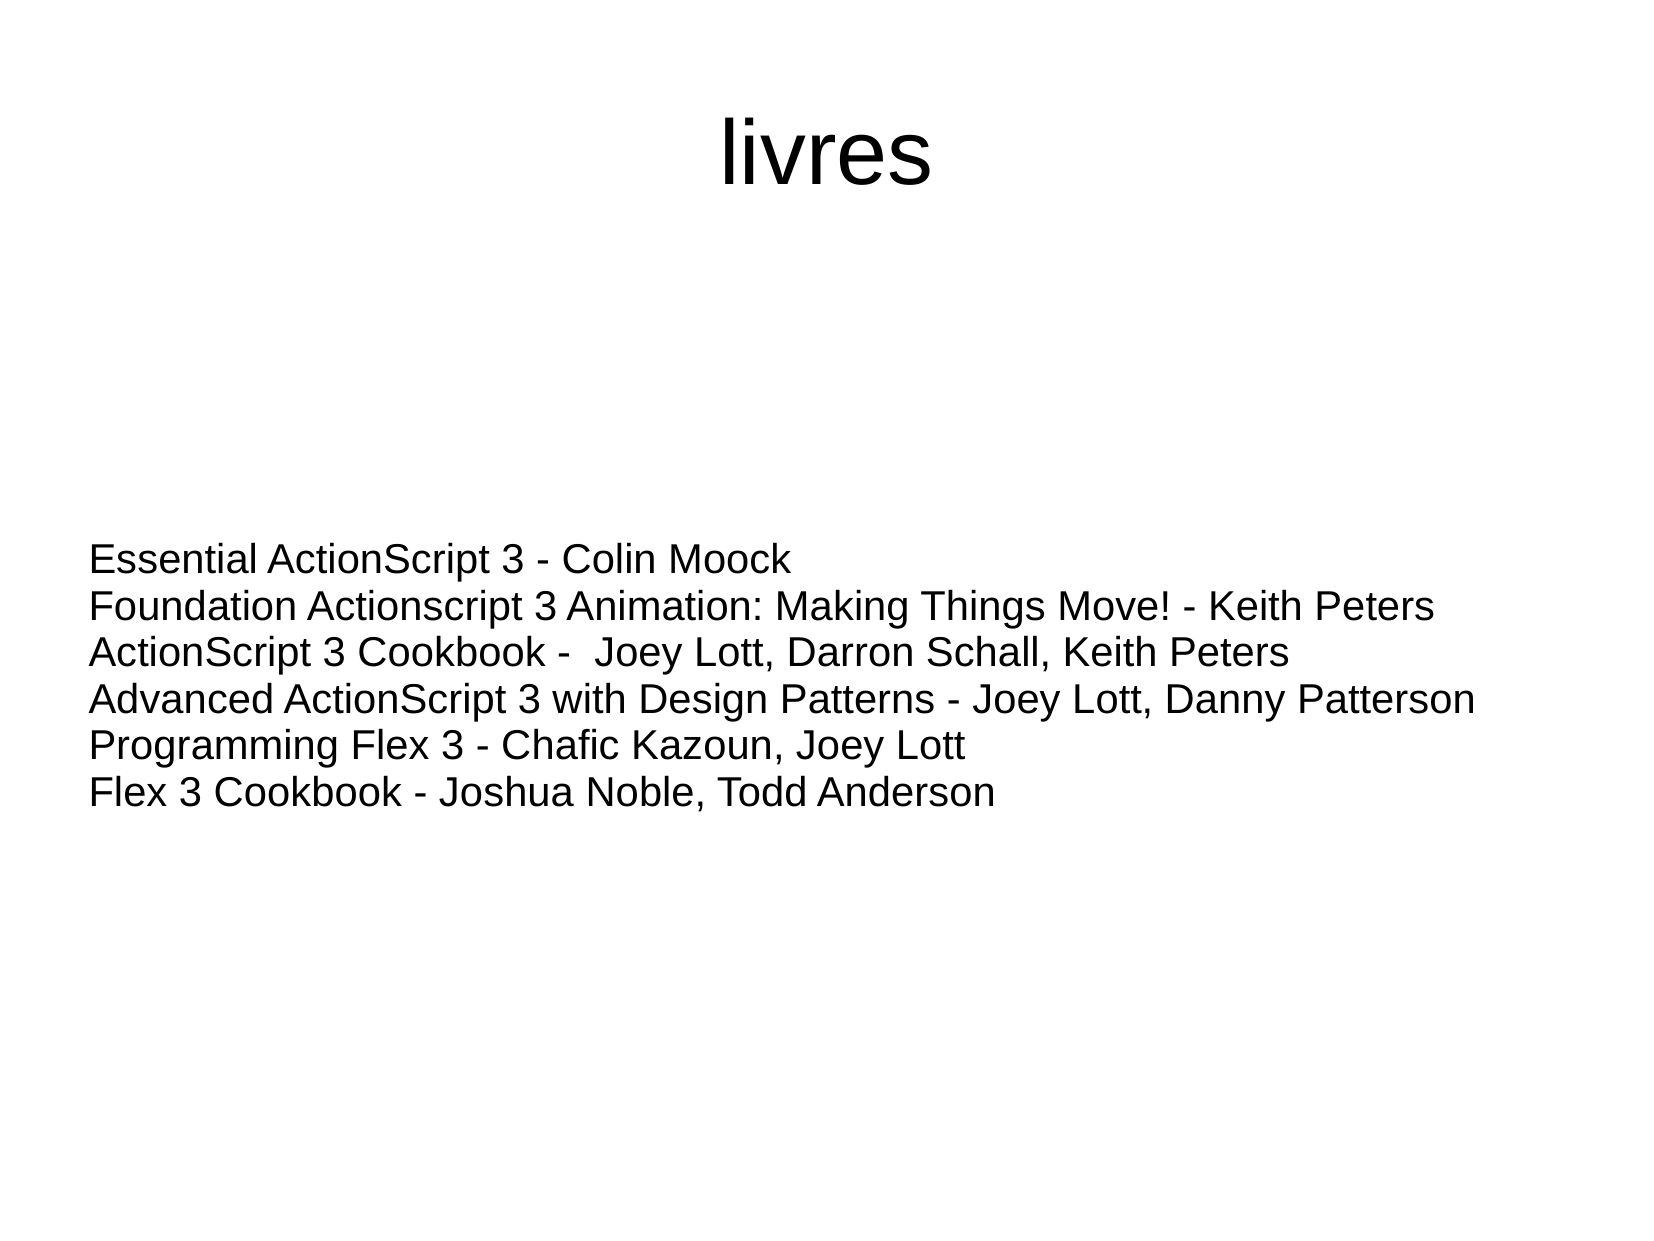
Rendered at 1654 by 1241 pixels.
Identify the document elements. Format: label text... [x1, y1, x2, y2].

subtitle Essential ActionScript 3 - Colin Moock Foundation Actionscript 3 Animation: Making Things Move! - Keith Peters ActionScript 3 Cookbook - Joey Lott, Darron Schall, Keith Peters Advanced ActionScript 3 with Design Patterns - Joey Lott, Danny Patterson Programming Flex 3 - Chafic Kazoun, Joey Lott Flex 3 Cookbook - Joshua Noble, Todd Anderson [88, 206, 1577, 1192]
title livres [82, 49, 1571, 257]
